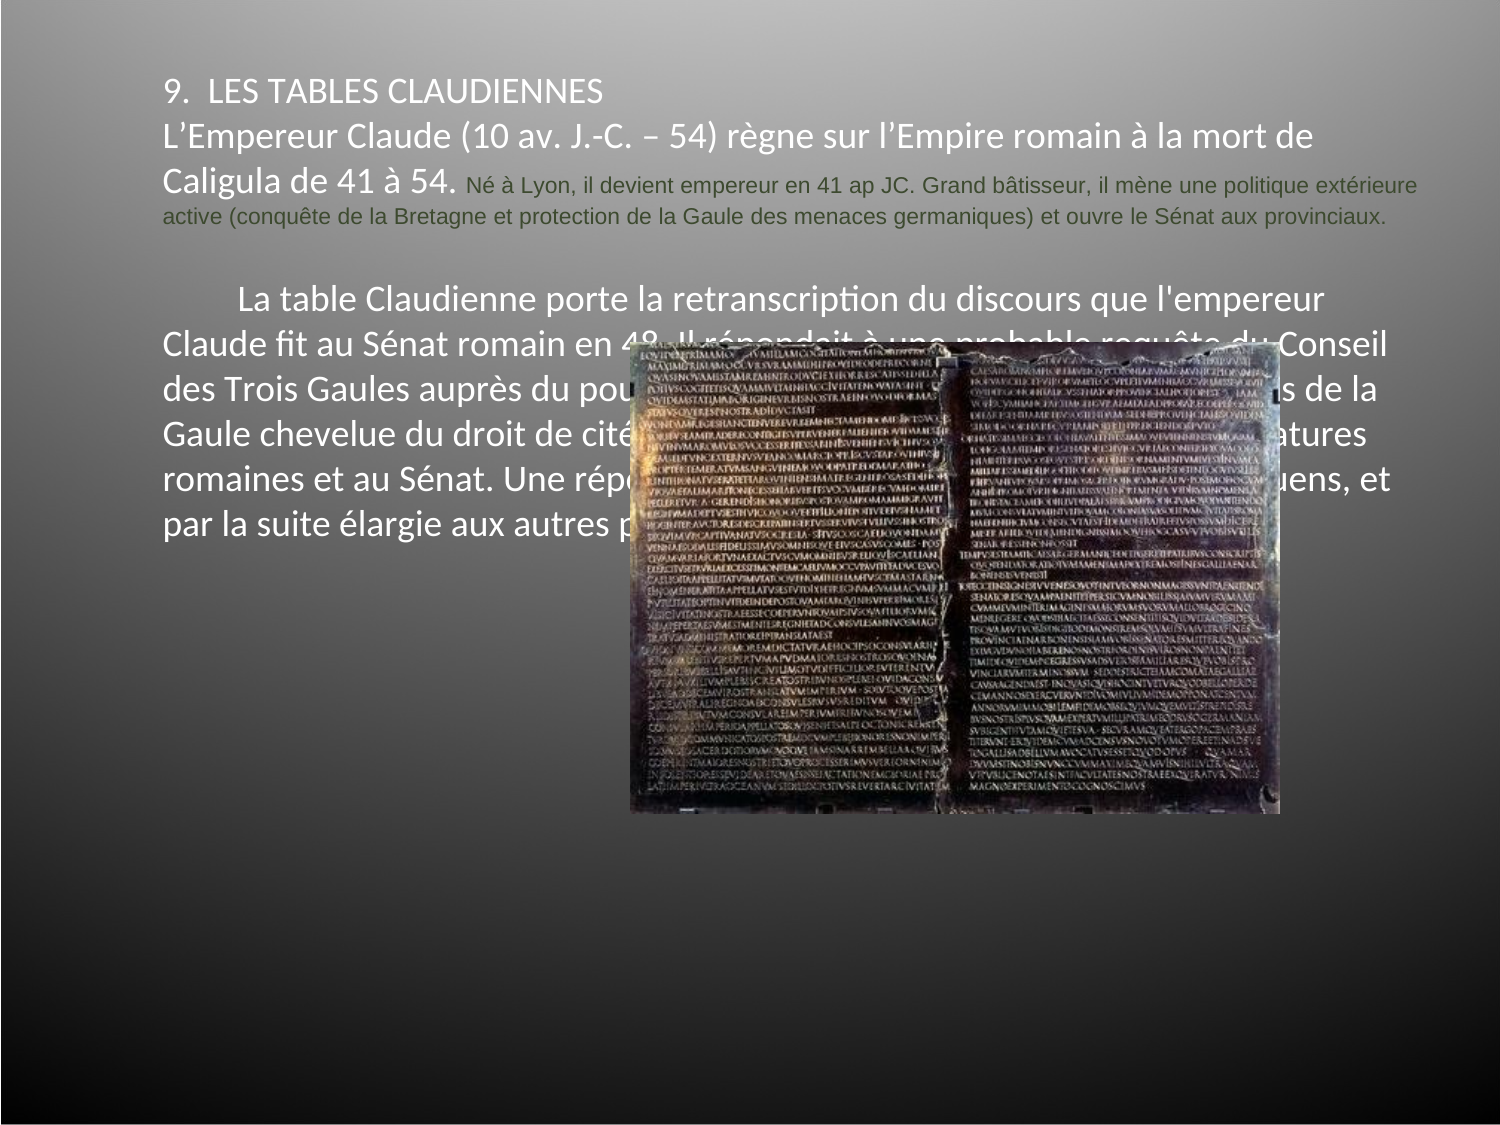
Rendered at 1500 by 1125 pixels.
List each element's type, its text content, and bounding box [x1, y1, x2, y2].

picture [0, 0, 1500, 1125]
text_box 9. LES TABLES CLAUDIENNES L’Empereur Claude (10 av. J.-C. – 54) règne sur l’Empire romain à la mort de Caligula de 41 à 54. Né à Lyon, il devient empereur en 41 ap JC. Grand bâtisseur, il mène une politique extérieure active (conquête de la Bretagne et protection de la Gaule des menaces germaniques) et ouvre le Sénat aux provinciaux. La table Claudienne porte la retranscription du discours que l'empereur Claude fit au Sénat romain en 48. Il répondait à une probable requête du Conseil des Trois Gaules auprès du pouvoir romain, sollicitant l’octroi aux notables de la Gaule chevelue du droit de cité complet, leur ouvrant l’accès aux magistratures romaines et au Sénat. Une réponse positive (partielle) fut donnée aux Éduens, et par la suite élargie aux autres peuples de la Gaule chevelue [147, 59, 1447, 552]
